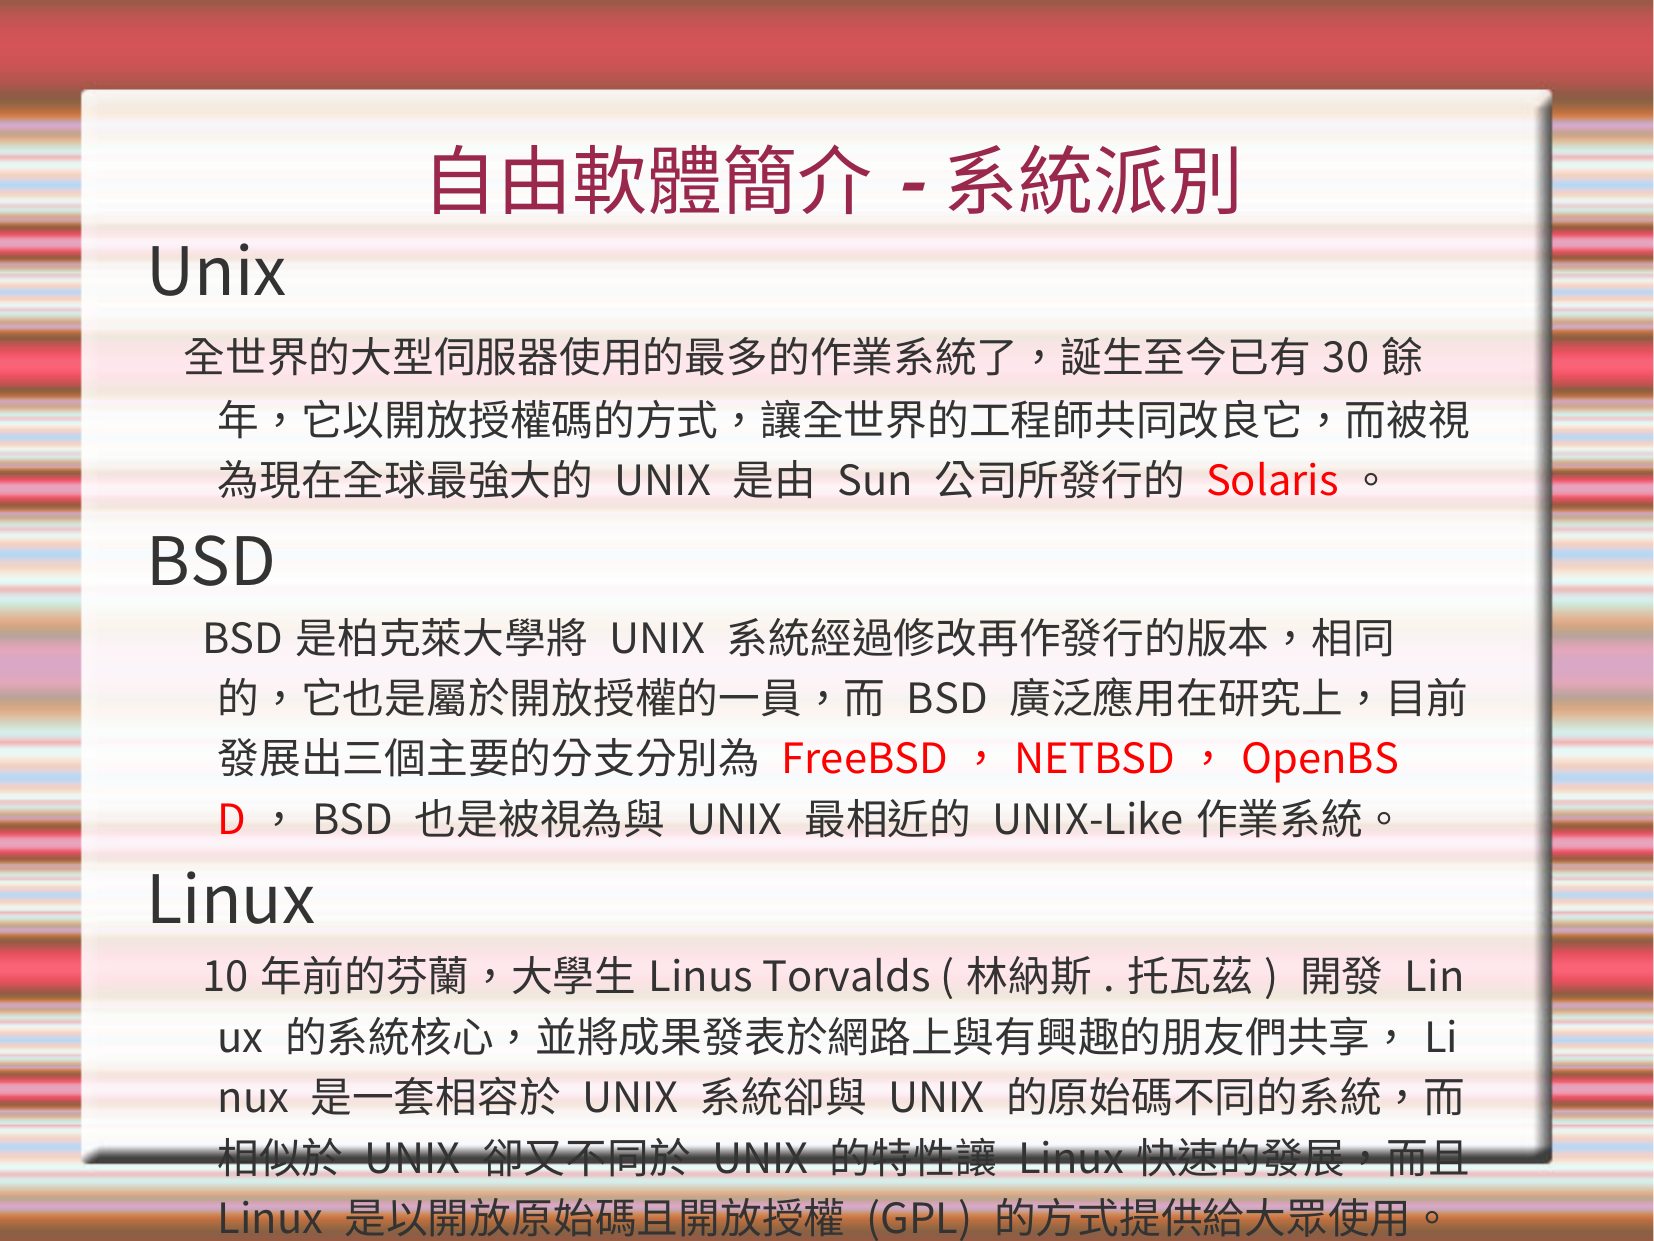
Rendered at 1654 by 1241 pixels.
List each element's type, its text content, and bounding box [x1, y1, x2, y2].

picture [559, 1210, 566, 1223]
list Unix 全世界的大型伺服器使用的最多的作業系統了，誕生至今已有30餘年，它以開放授權碼的方式，讓全世界的工程師共同改良它，而被視為現在全球最強大的 UNIX 是由 Sun 公司所發行的 Solaris。 BSD BSD是柏克萊大學將 UNIX 系統經過修改再作發行的版本，相同的，它也是屬於開放授權的一員，而 BSD 廣泛應用在研究上，目前發展出三個主要的分支分別為 FreeBSD，NETBSD，OpenBSD，BSD 也是被視為與 UNIX 最相近的 UNIX-Like作業系統。 Linux 10年前的芬蘭，大學生Linus Torvalds (林納斯.托瓦茲) 開發 Linux 的系統核心，並將成果發表於網路上與有興趣的朋友們共享，Linux 是一套相容於 UNIX 系統卻與 UNIX 的原始碼不同的系統，而相似於 UNIX 卻又不同於 UNIX 的特性讓 Linux快速的發展，而且 Linux 是以開放原始碼且開放授權 (GPL) 的方式提供給大眾使用。市面上常看到的 Fedora(Redhat) Linux ，Mandrake Linux ，SuSE Linux...等，是發行公司將許多 Linux 的套件包裝起來發行銷售，其實核心技術相同，只是每個公司著重的不同。 [134, 217, 1477, 1203]
picture [1183, 1210, 1192, 1220]
picture [1378, 1214, 1388, 1221]
picture [1001, 1207, 1009, 1216]
picture [1378, 1204, 1388, 1211]
picture [495, 1209, 503, 1221]
picture [1001, 1219, 1009, 1229]
picture [603, 1216, 608, 1228]
title 自由軟體簡介-系統派別 [121, 114, 1534, 237]
picture [746, 1209, 754, 1221]
picture [1356, 1212, 1364, 1218]
picture [648, 1203, 666, 1211]
picture [1346, 1212, 1353, 1218]
picture [1139, 1207, 1153, 1211]
picture [648, 1214, 666, 1221]
picture [917, 1206, 929, 1218]
picture [648, 1224, 666, 1231]
picture [784, 1221, 795, 1228]
picture [1392, 1204, 1403, 1211]
picture [873, 1203, 965, 1241]
picture [1392, 1214, 1403, 1221]
picture [0, 0, 1654, 1241]
